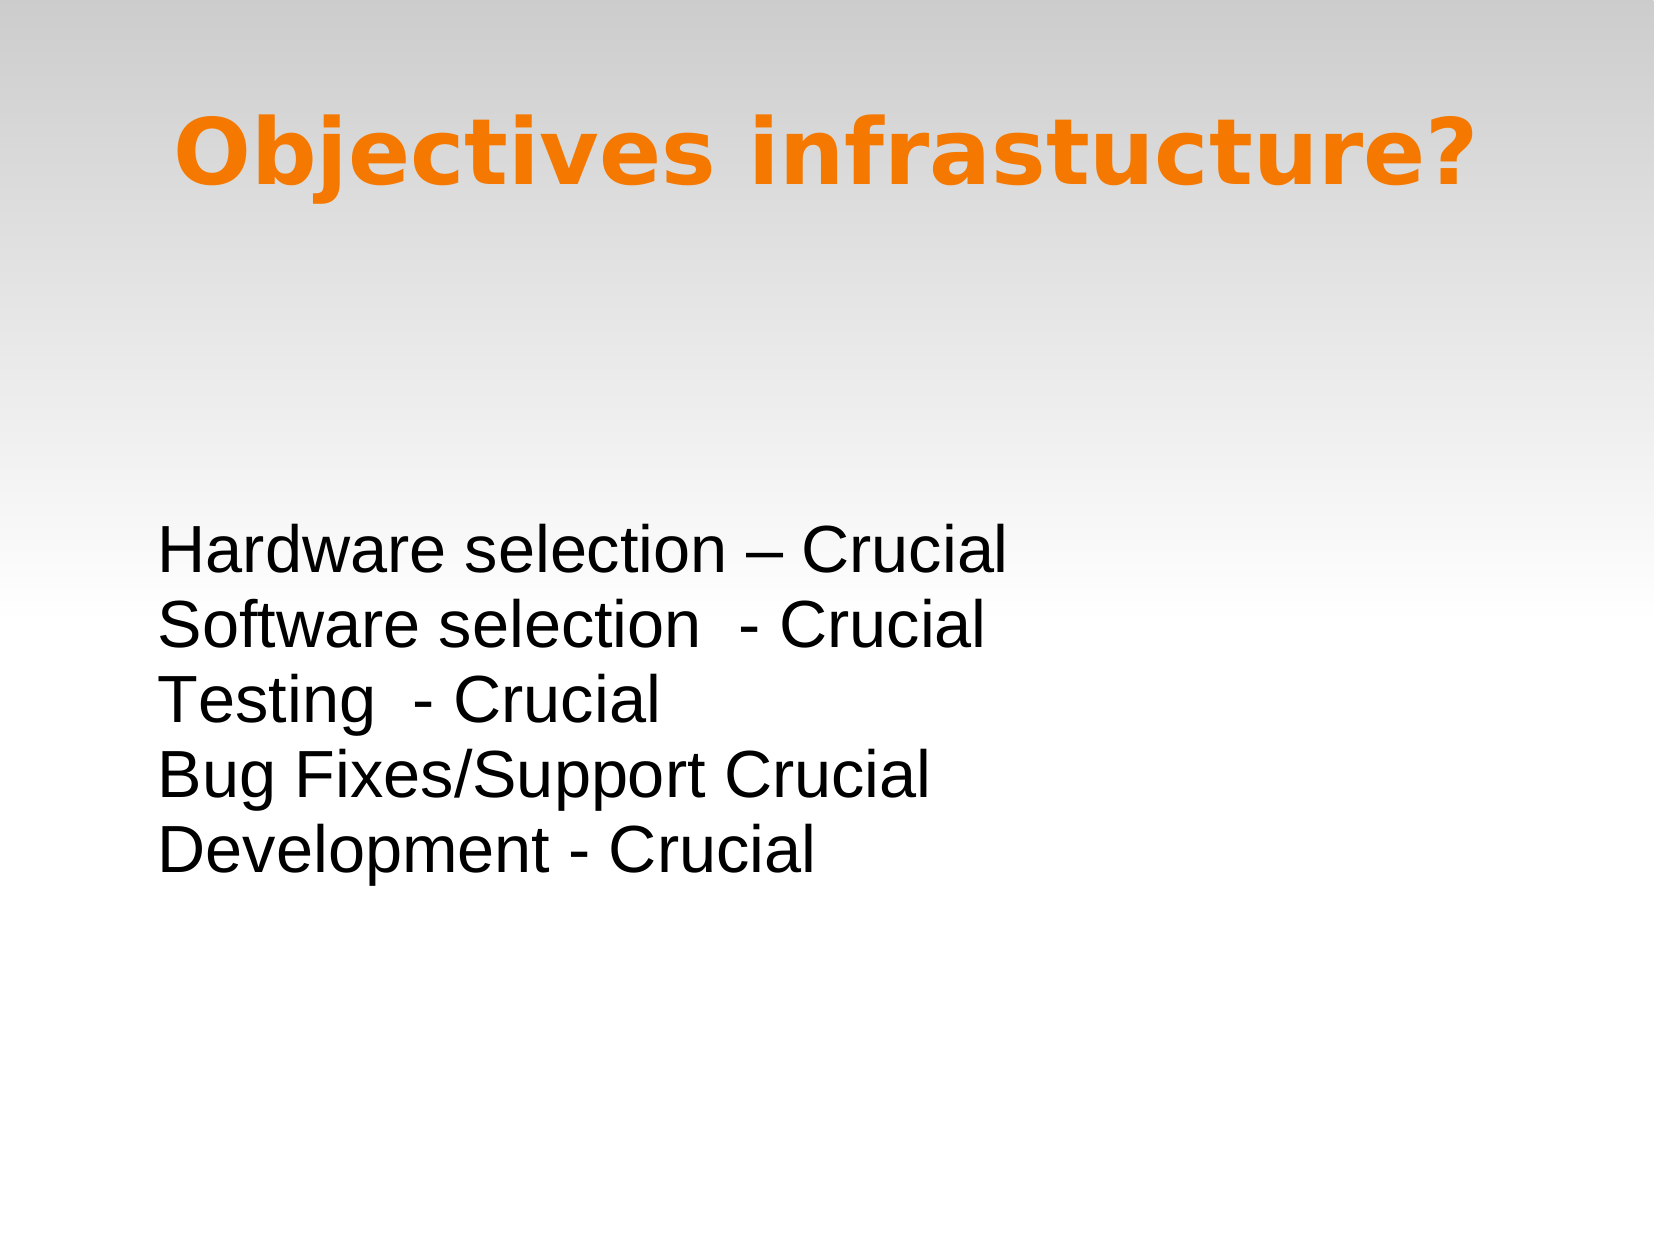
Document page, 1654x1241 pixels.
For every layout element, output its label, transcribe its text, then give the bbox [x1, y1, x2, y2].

subtitle Hardware selection – Crucial Software selection - Crucial Testing - Crucial Bug Fixes/Support Crucial Development - Crucial [82, 290, 1571, 1109]
title Objectives infrastucture? [82, 49, 1571, 257]
